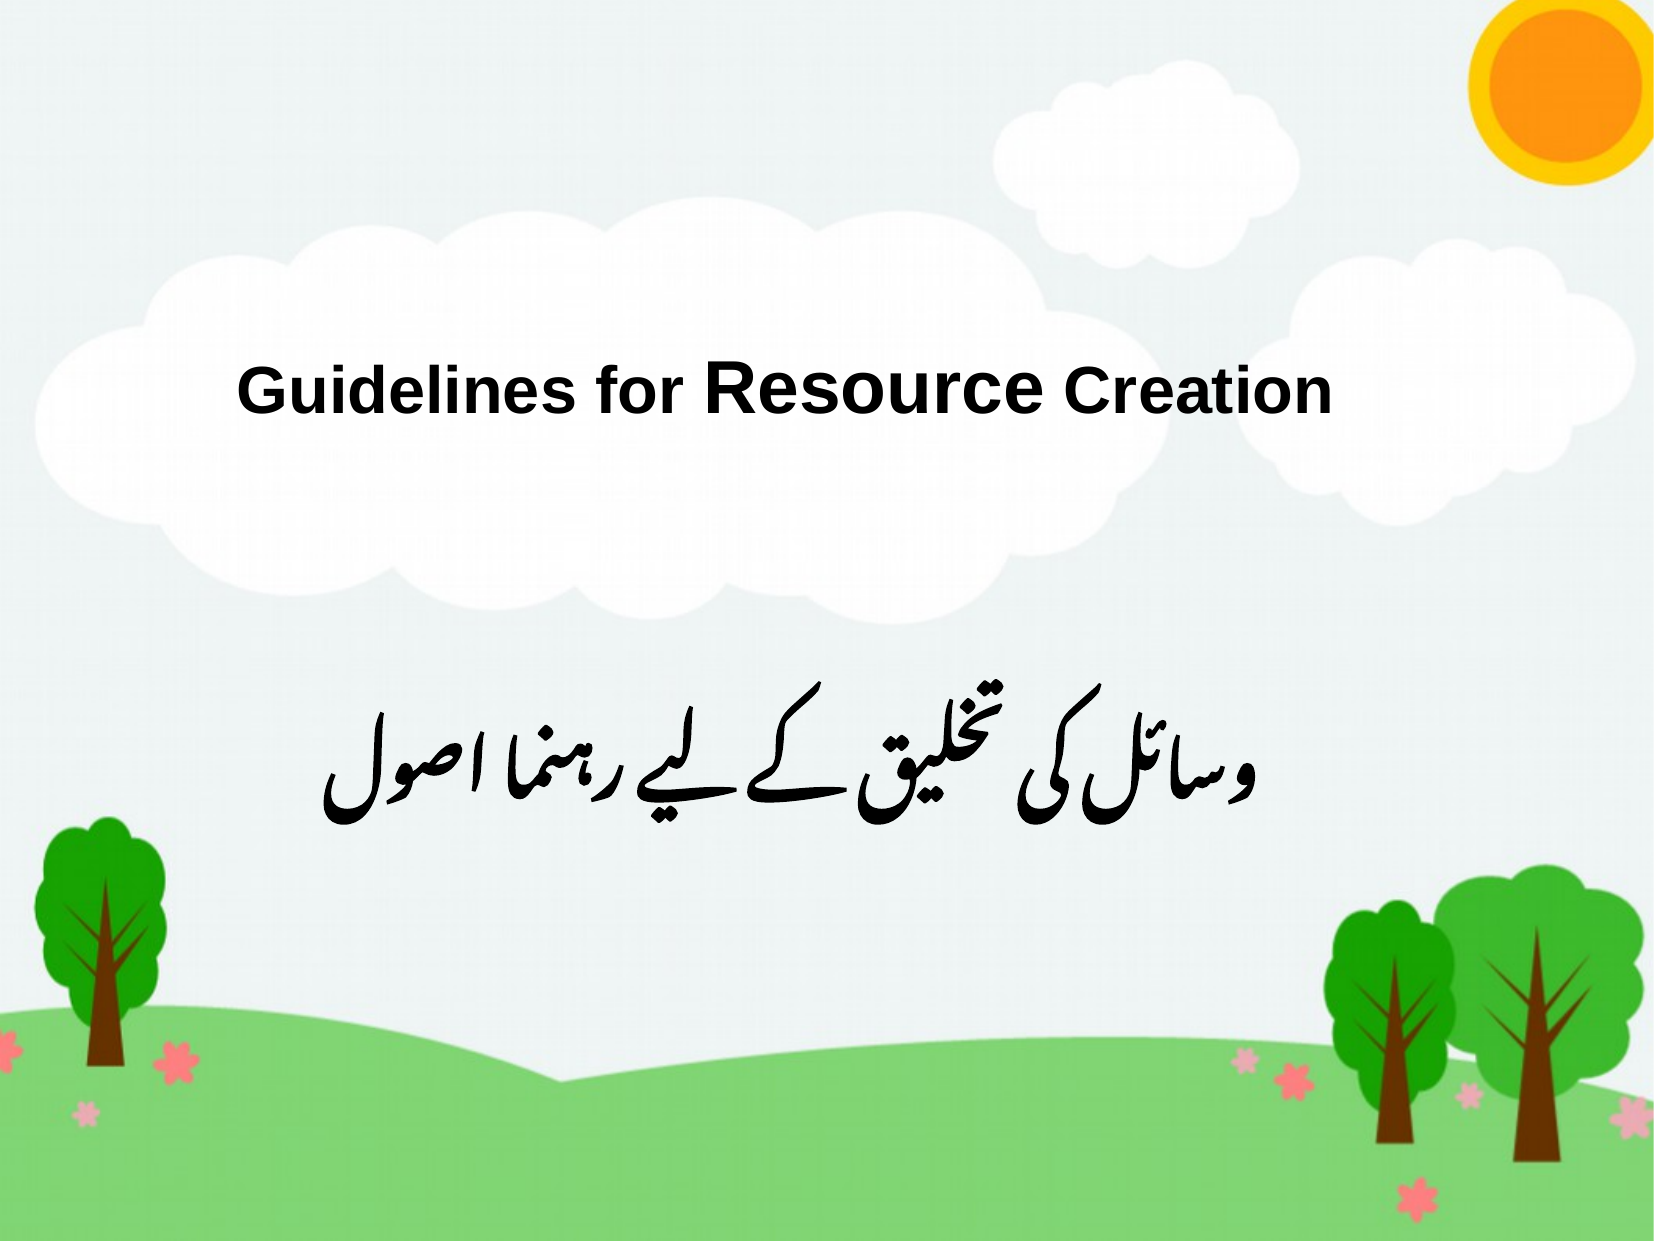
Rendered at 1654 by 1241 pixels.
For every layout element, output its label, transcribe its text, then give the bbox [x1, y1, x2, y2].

title وسائل کی تخلیق کے لیے رہنما اصول [59, 602, 1524, 896]
subtitle Guidelines for Resource Creation [141, 242, 1430, 532]
picture [0, 0, 1654, 1241]
